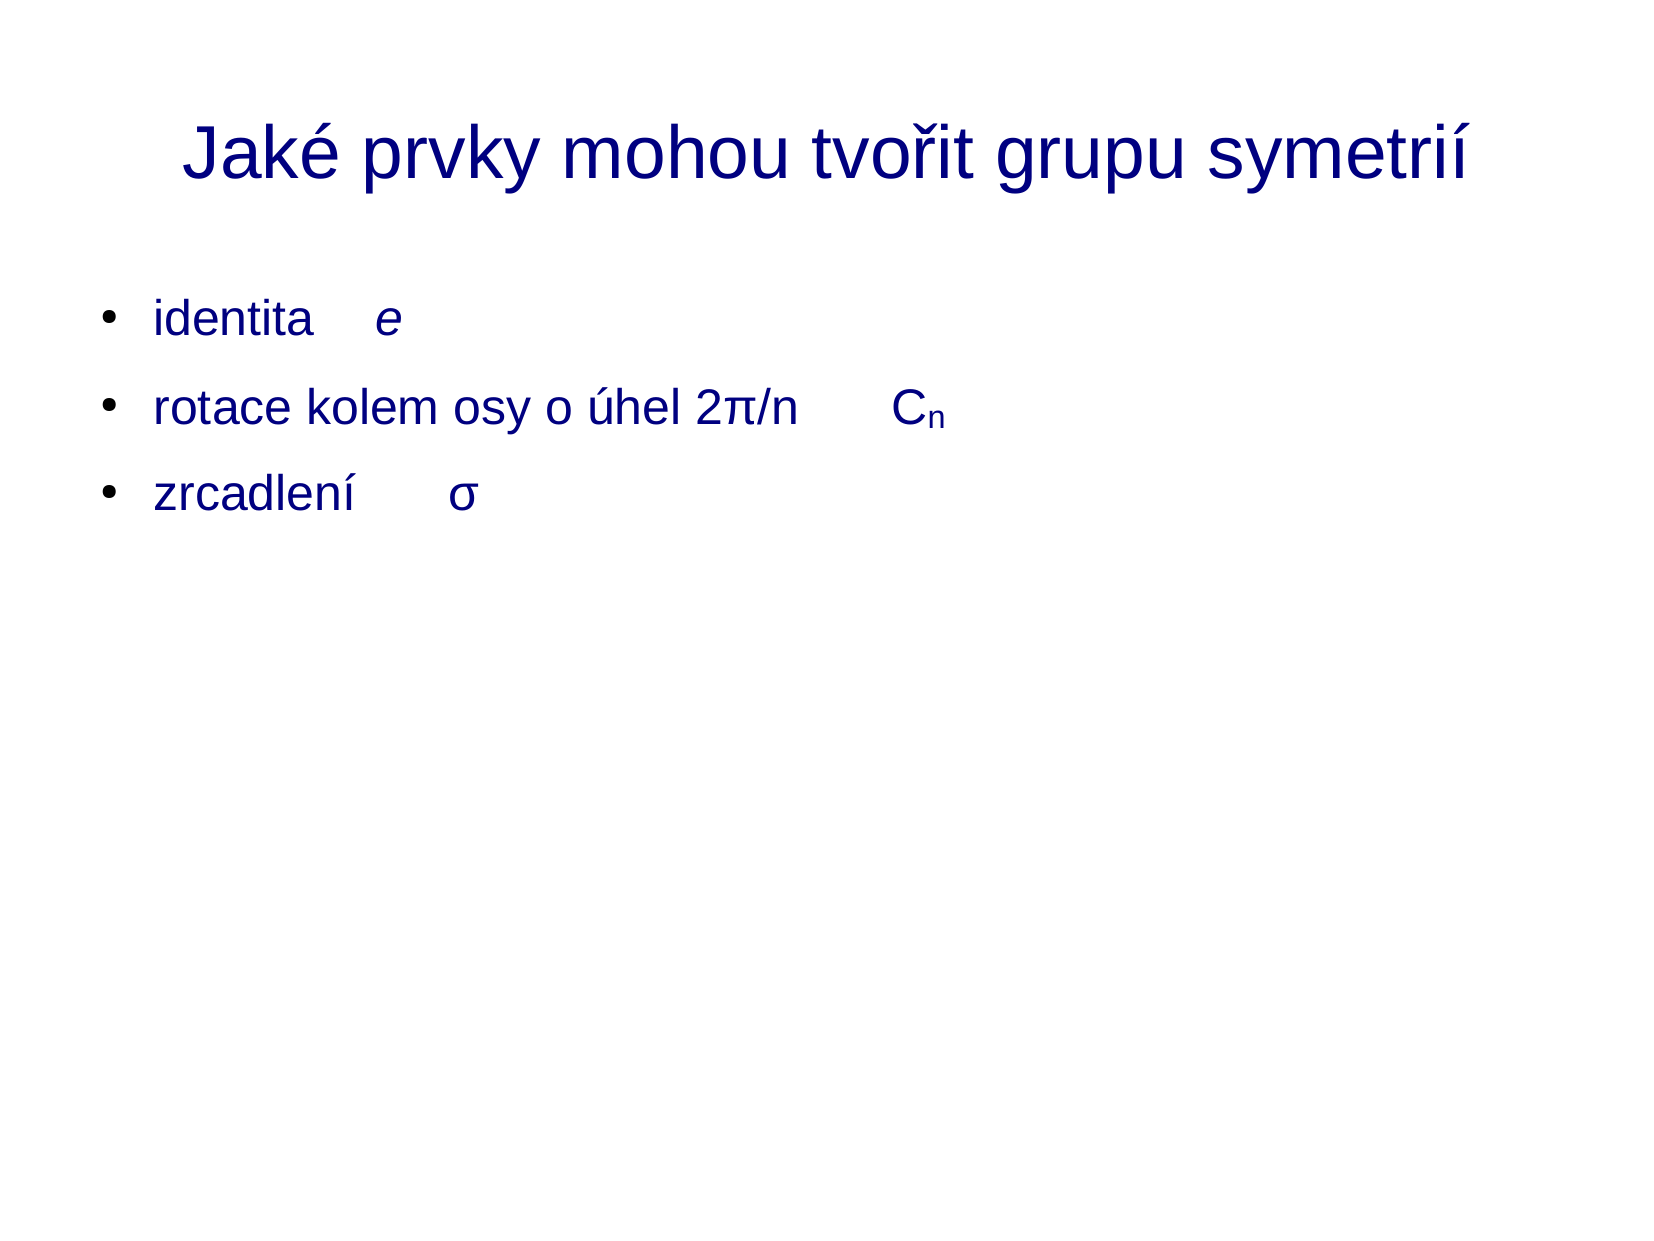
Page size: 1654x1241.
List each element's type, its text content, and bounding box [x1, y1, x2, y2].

title Jaké prvky mohou tvořit grupu symetrií [82, 56, 1571, 250]
list identita e rotace kolem osy o úhel 2π/n Cn zrcadlení σ [82, 290, 1571, 1094]
